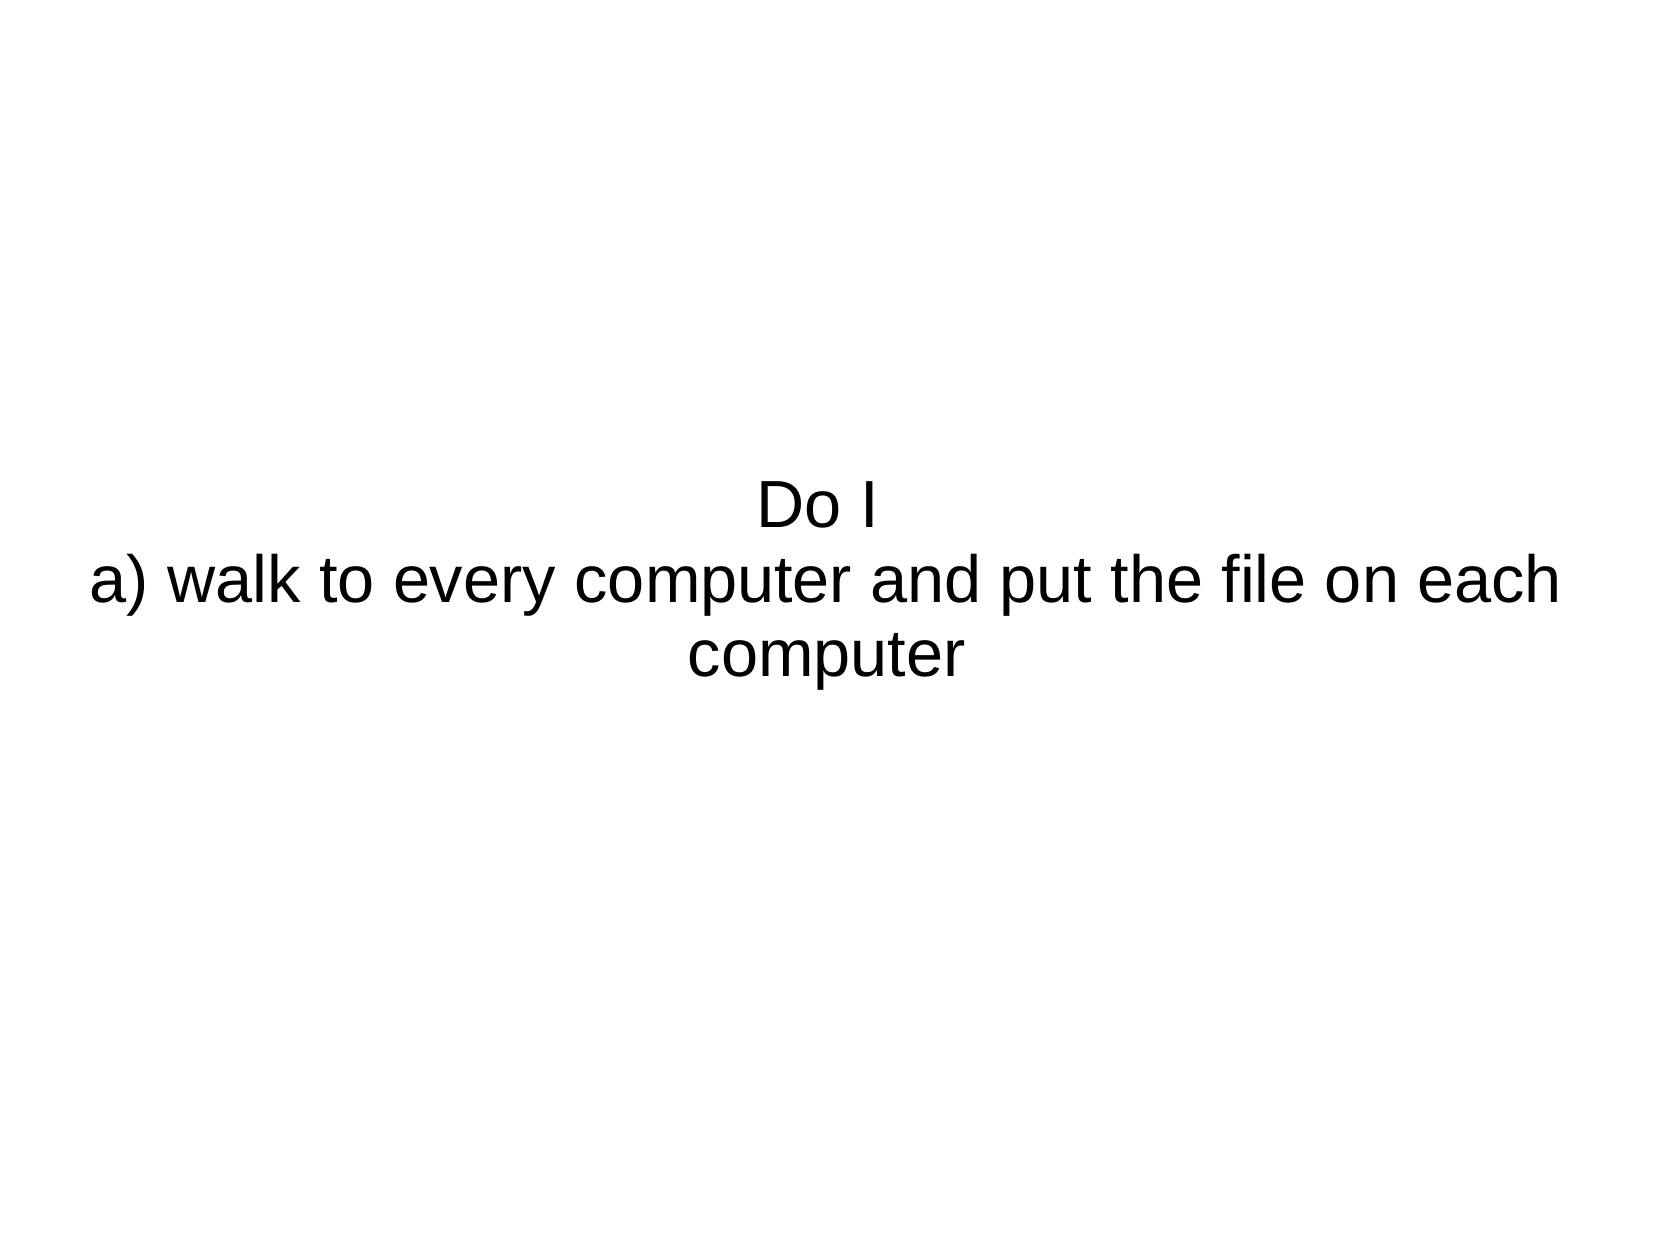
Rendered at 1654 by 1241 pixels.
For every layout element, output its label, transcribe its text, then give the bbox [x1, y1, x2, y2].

subtitle Do I a) walk to every computer and put the file on each computer [82, 56, 1571, 1102]
